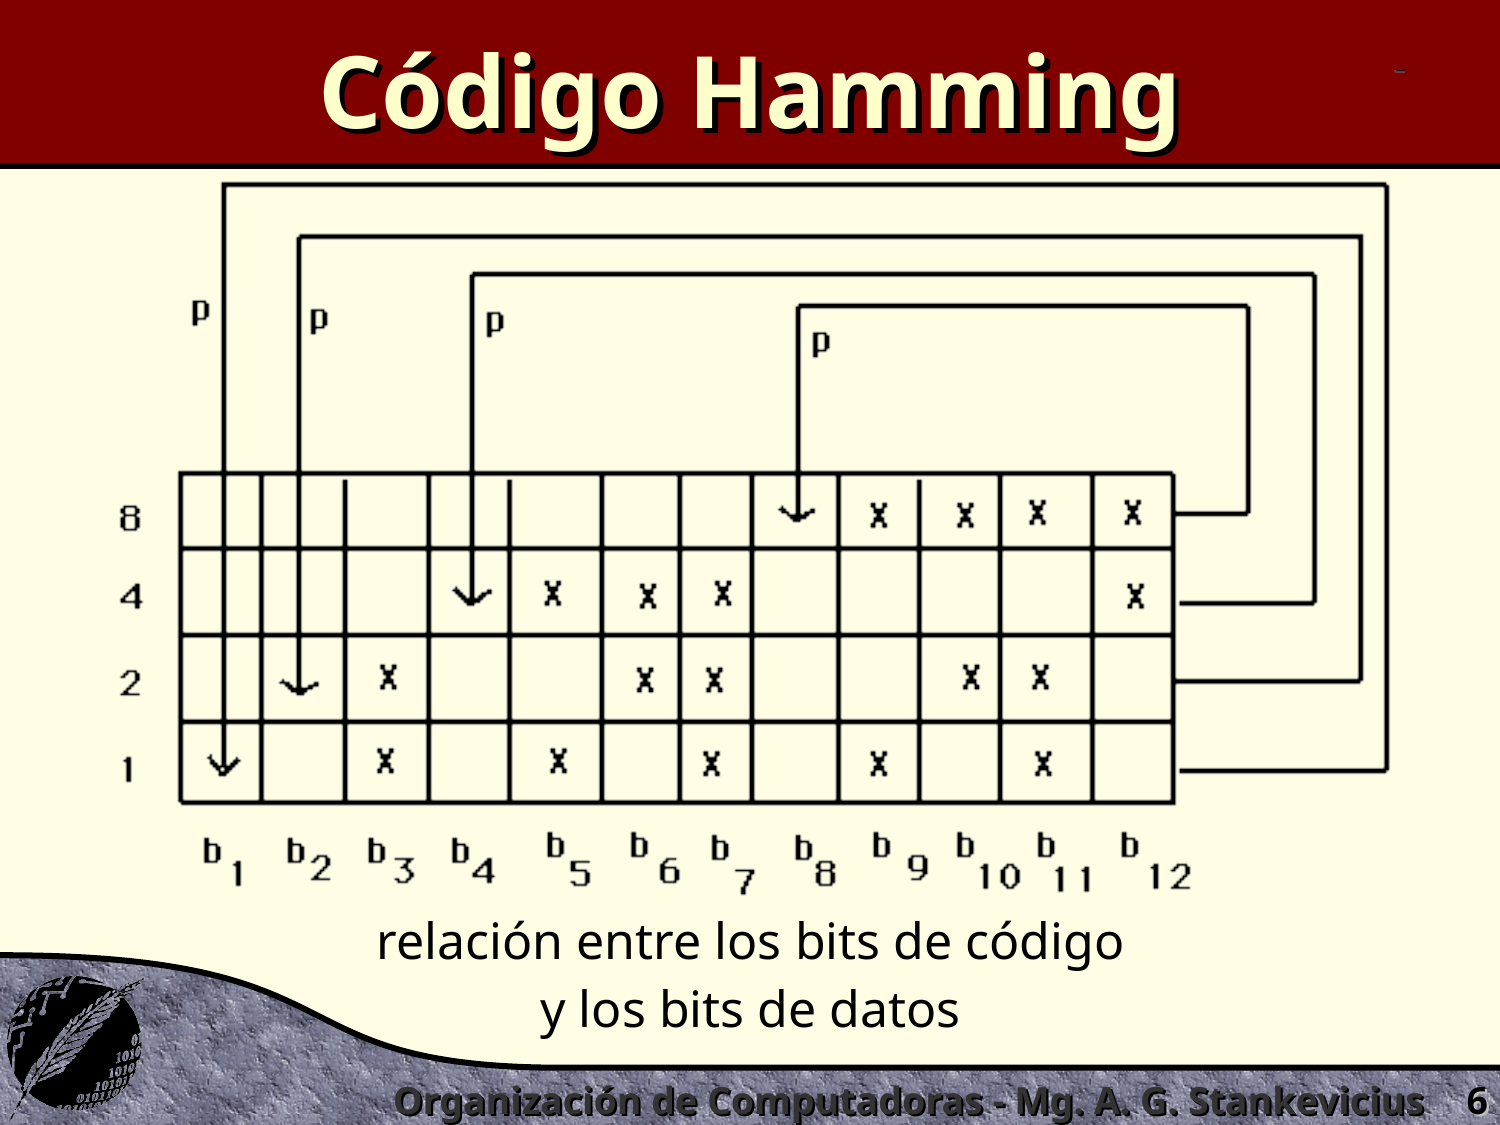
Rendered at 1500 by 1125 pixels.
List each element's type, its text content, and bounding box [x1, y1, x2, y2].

title Código Hamming [15, 5, 1485, 160]
picture [448, 1100, 455, 1110]
picture [802, 1100, 806, 1110]
picture [1058, 1100, 1065, 1110]
picture [0, 70, 1500, 1125]
